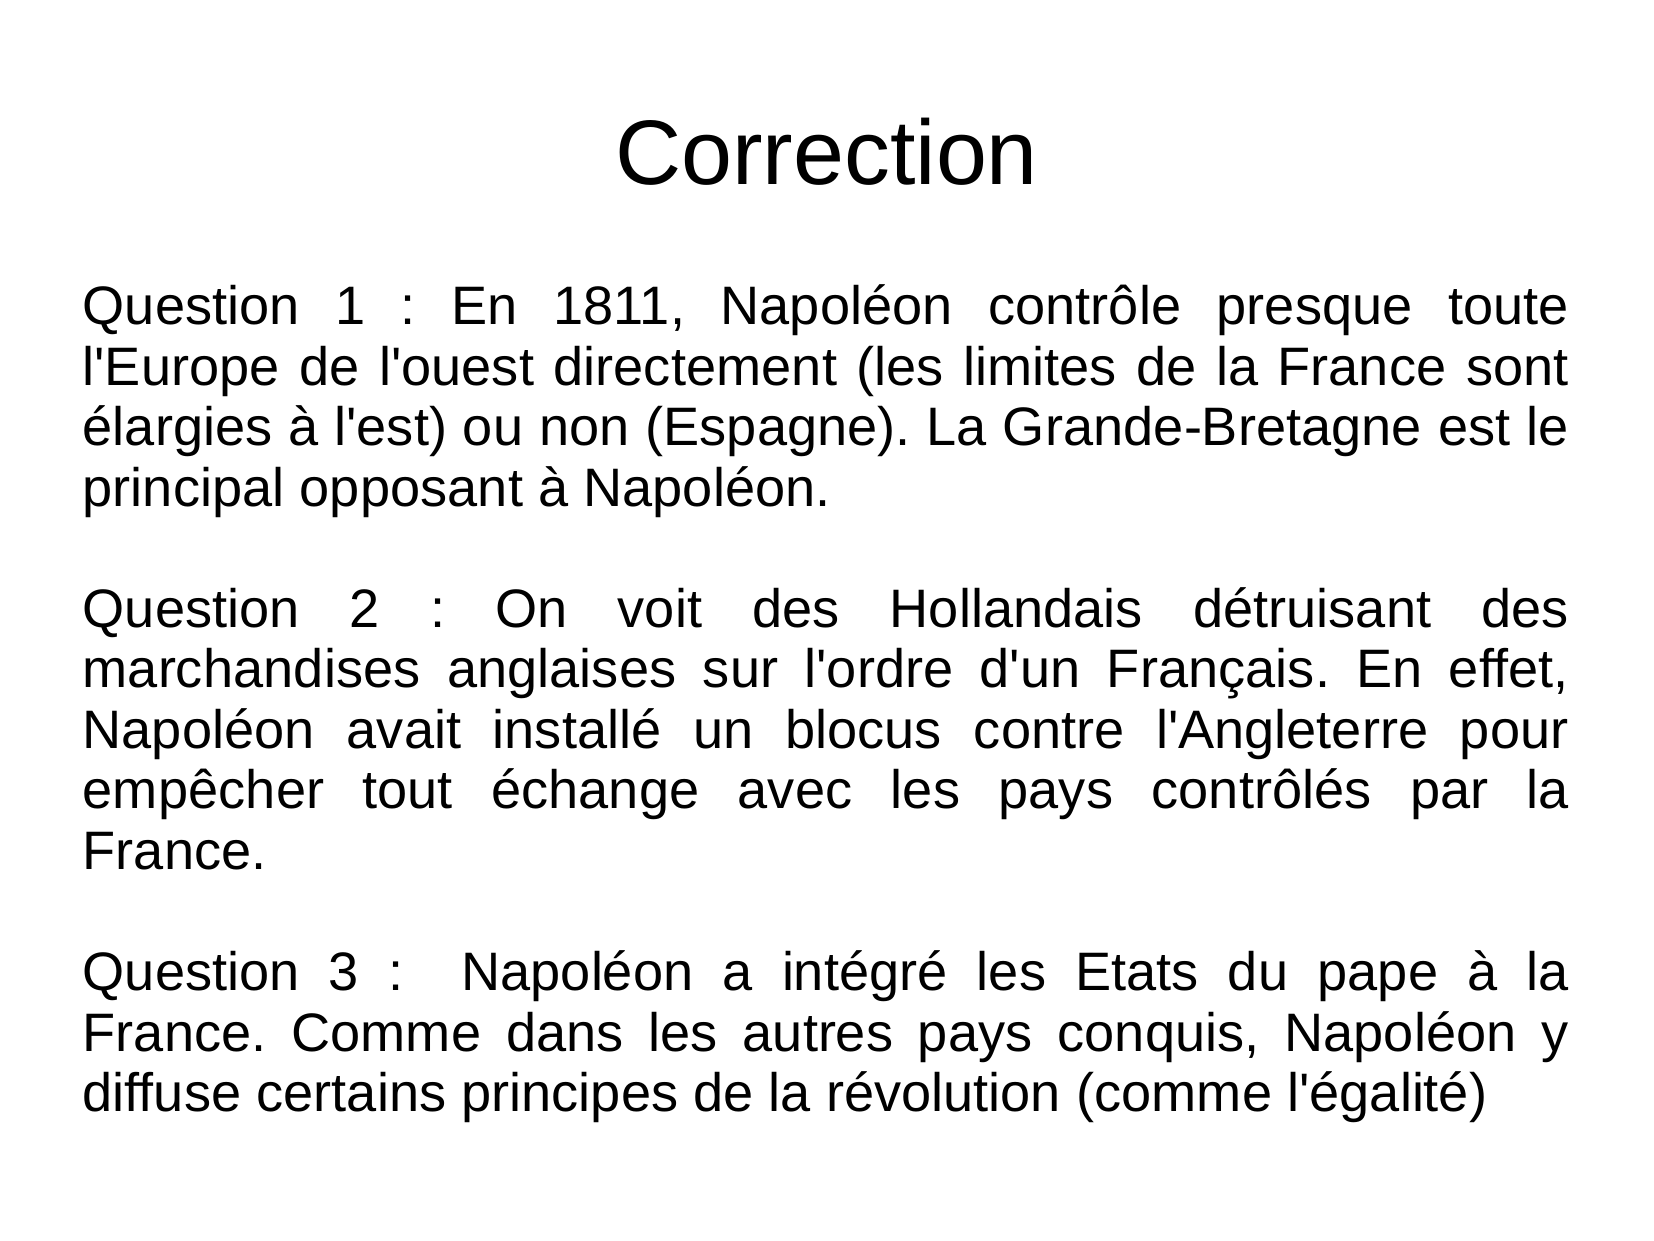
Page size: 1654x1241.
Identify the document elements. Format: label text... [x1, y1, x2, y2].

subtitle Question 1 : En 1811, Napoléon contrôle presque toute l'Europe de l'ouest directement (les limites de la France sont élargies à l'est) ou non (Espagne). La Grande-Bretagne est le principal opposant à Napoléon. Question 2 : On voit des Hollandais détruisant des marchandises anglaises sur l'ordre d'un Français. En effet, Napoléon avait installé un blocus contre l'Angleterre pour empêcher tout échange avec les pays contrôlés par la France. Question 3 : Napoléon a intégré les Etats du pape à la France. Comme dans les autres pays conquis, Napoléon y diffuse certains principes de la révolution (comme l'égalité) [82, 275, 1571, 1124]
title Correction [82, 56, 1571, 250]
